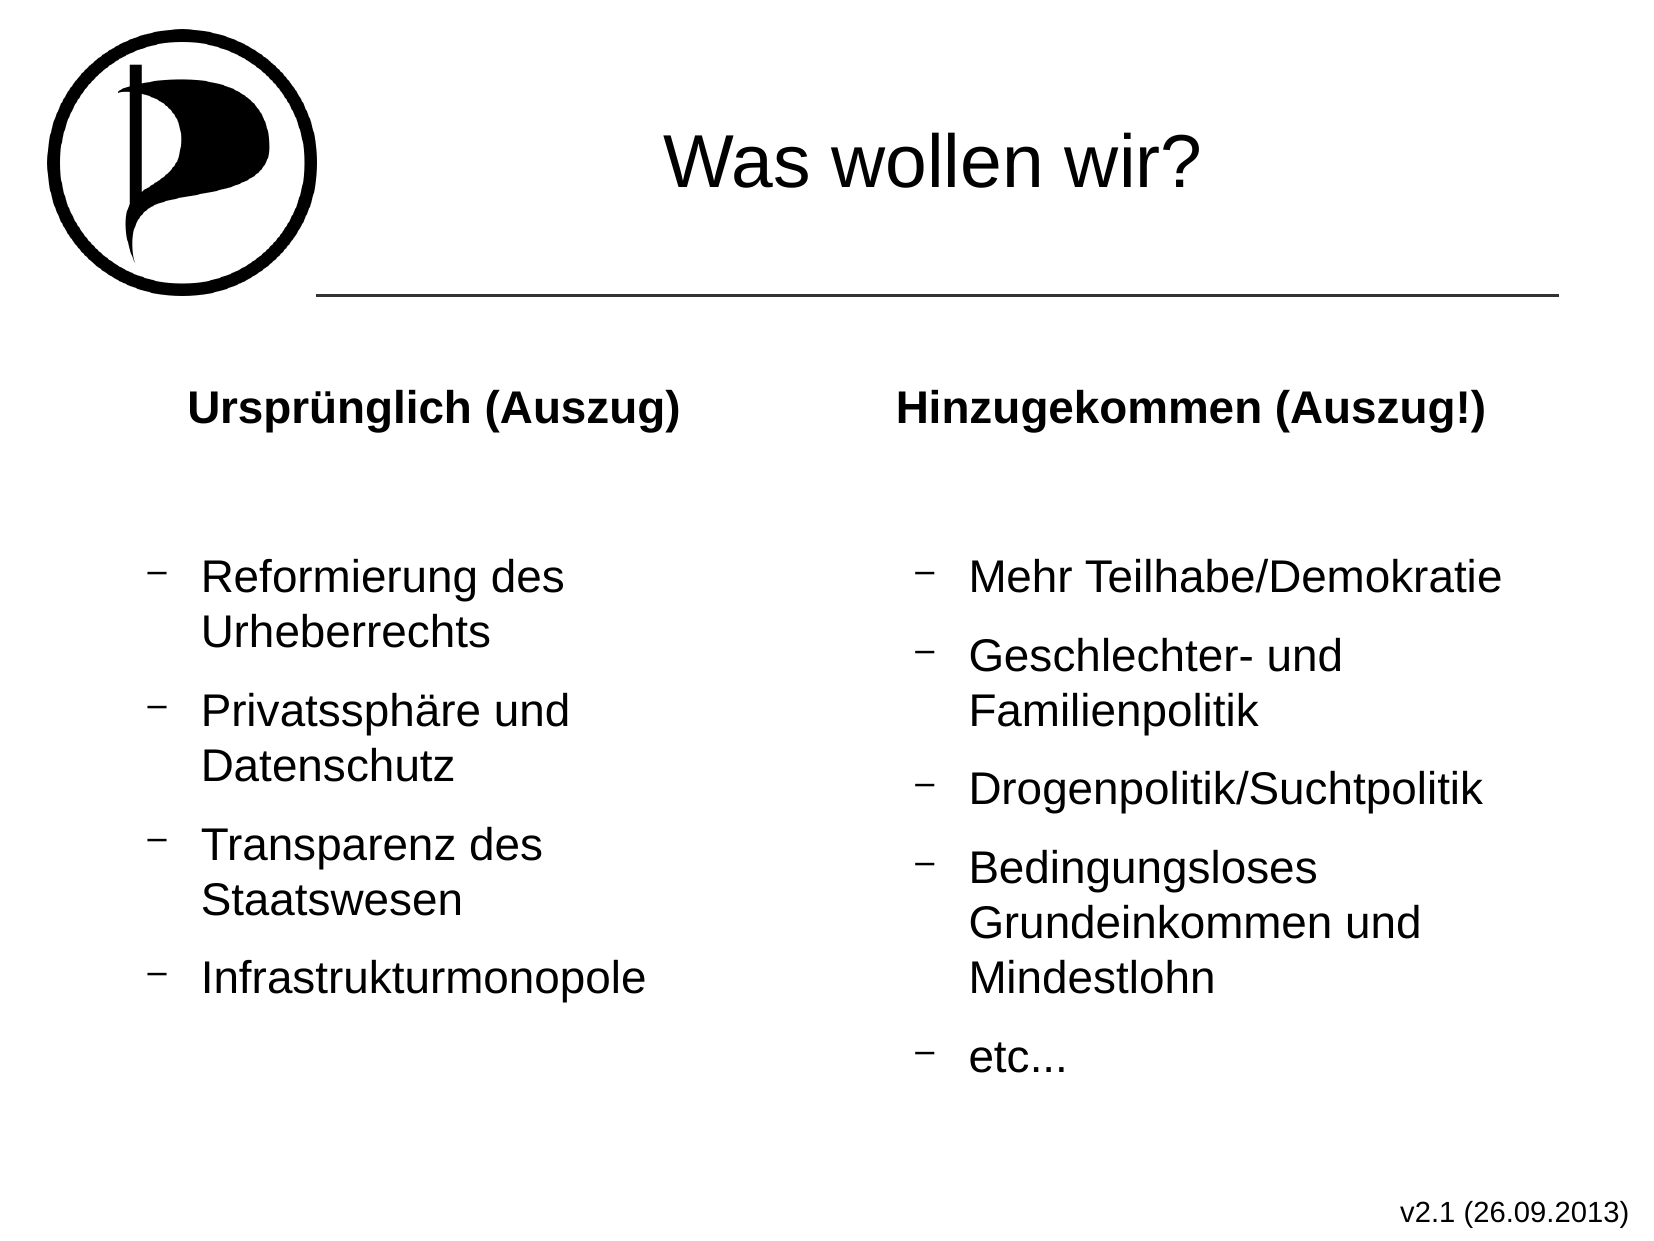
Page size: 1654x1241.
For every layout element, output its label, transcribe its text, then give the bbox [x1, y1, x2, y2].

title Was wollen wir? [330, 54, 1536, 262]
list v2.1 (26.09.2013) [1358, 1192, 1654, 1241]
list Hinzugekommen (Auszug!) Mehr Teilhabe/Demokratie Geschlechter- und Familienpolitik Drogenpolitik/Suchtpolitik Bedingungsloses Grundeinkommen und Mindestlohn etc... [826, 378, 1538, 1182]
picture [47, 29, 317, 296]
list Ursprünglich (Auszug) Reformierung des Urheberrechts Privatssphäre und Datenschutz Transparenz des Staatswesen Infrastrukturmonopole [59, 377, 792, 1182]
